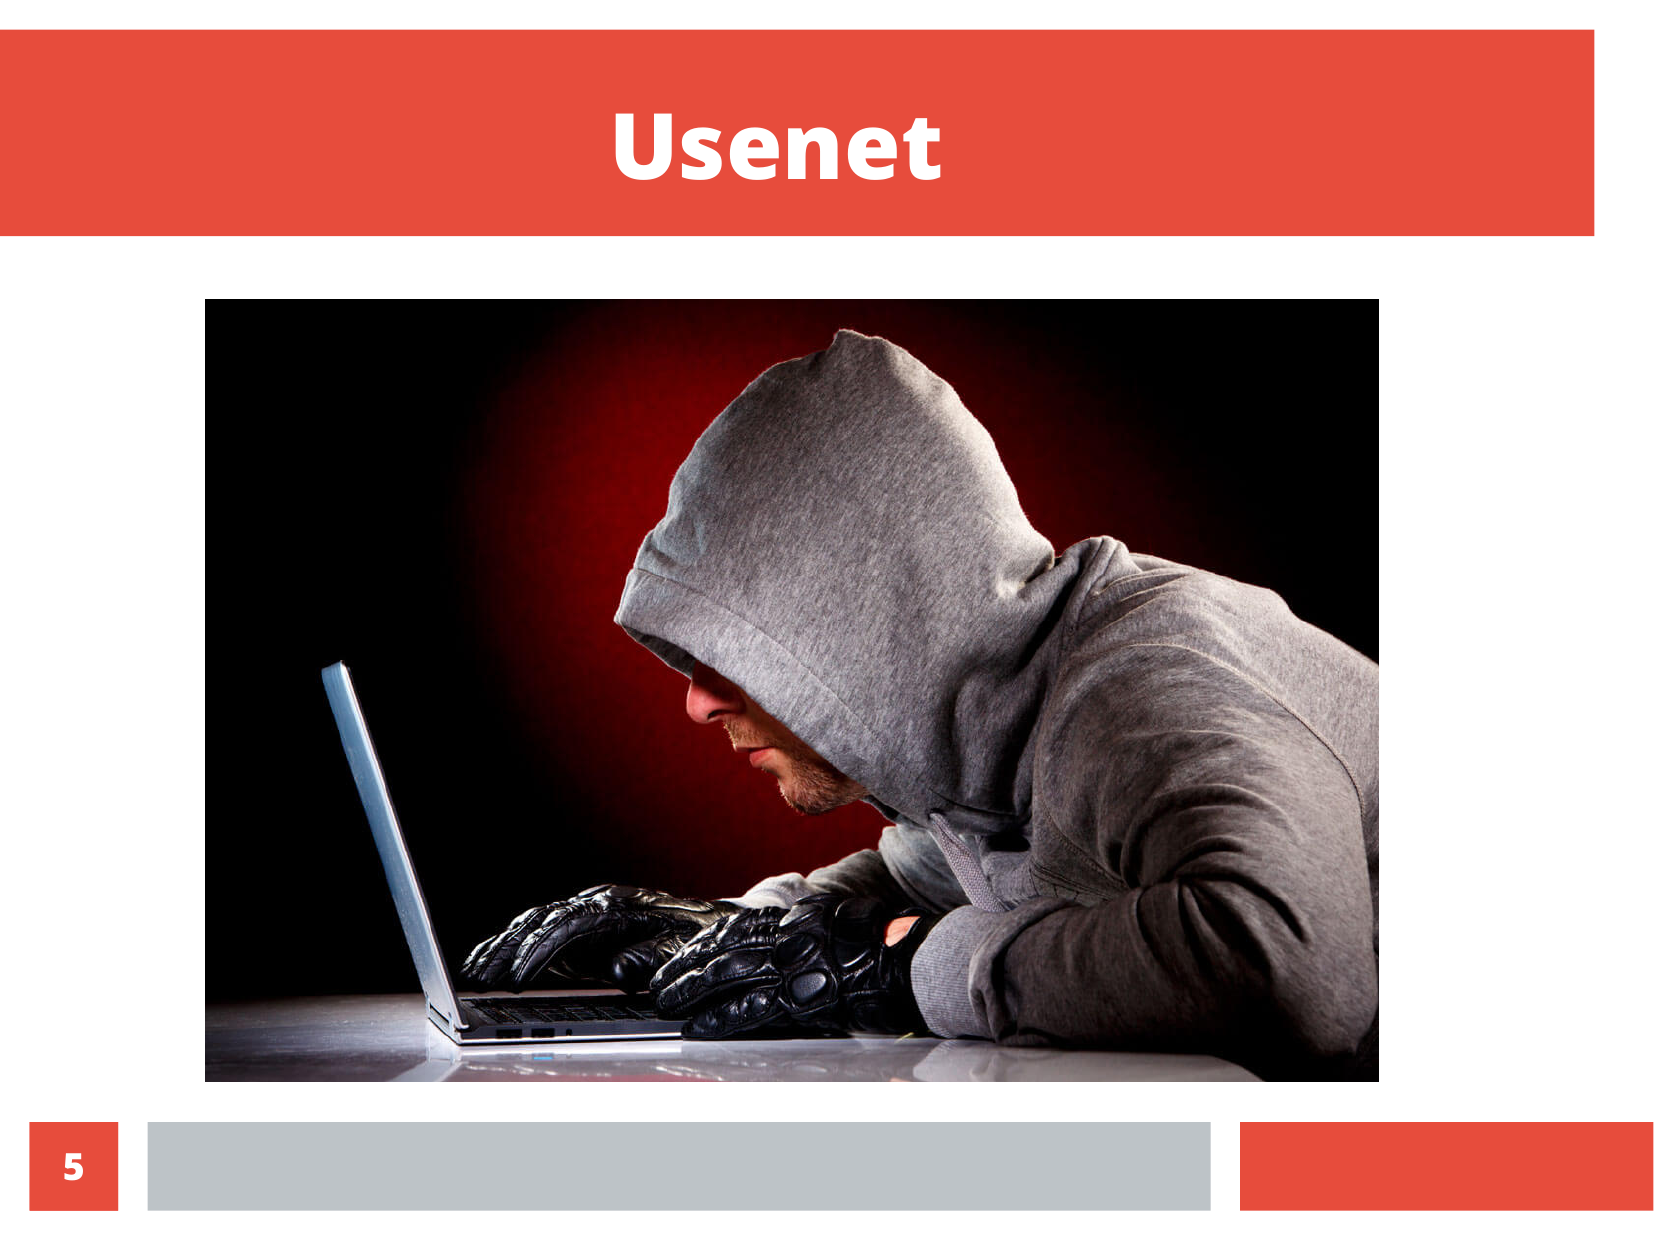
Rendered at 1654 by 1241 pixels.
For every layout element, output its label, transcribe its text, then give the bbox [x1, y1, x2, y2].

title Usenet [609, 59, 1595, 207]
picture [205, 299, 1379, 1082]
